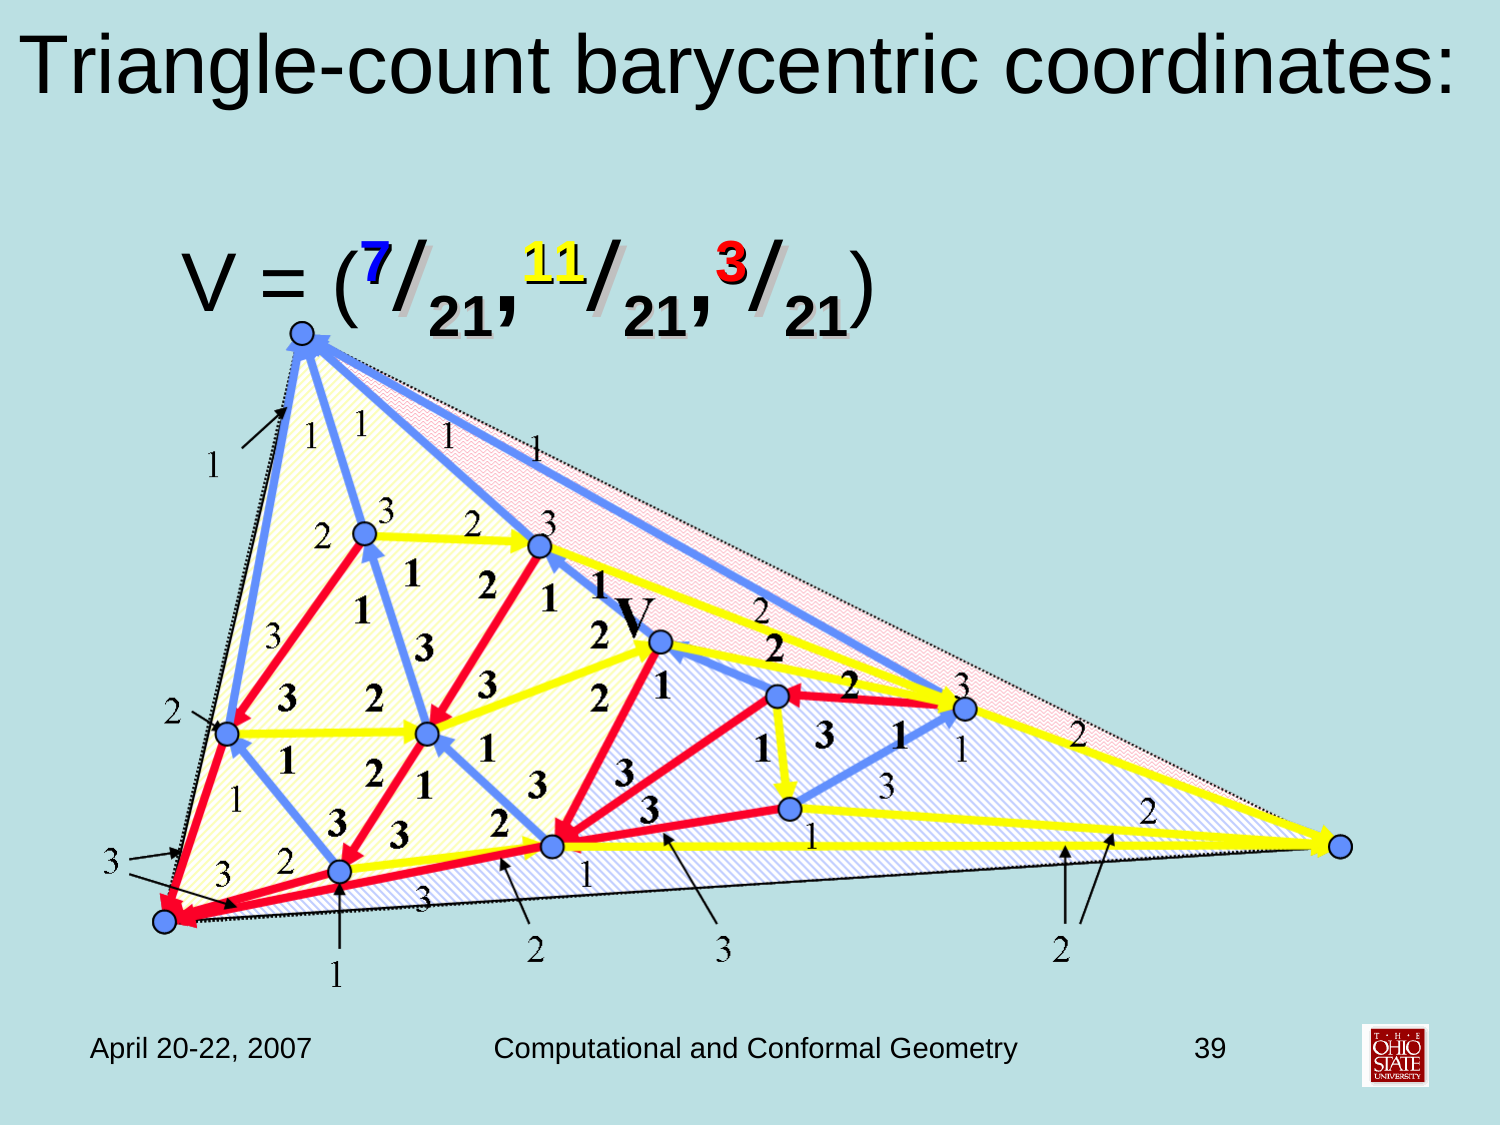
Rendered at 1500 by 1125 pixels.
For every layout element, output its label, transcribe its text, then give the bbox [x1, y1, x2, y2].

picture [1362, 1024, 1429, 1087]
title Triangle-count barycentric coordinates: V = (7/21,11/21,3/21) [0, 7, 1500, 360]
picture [87, 317, 1353, 1003]
